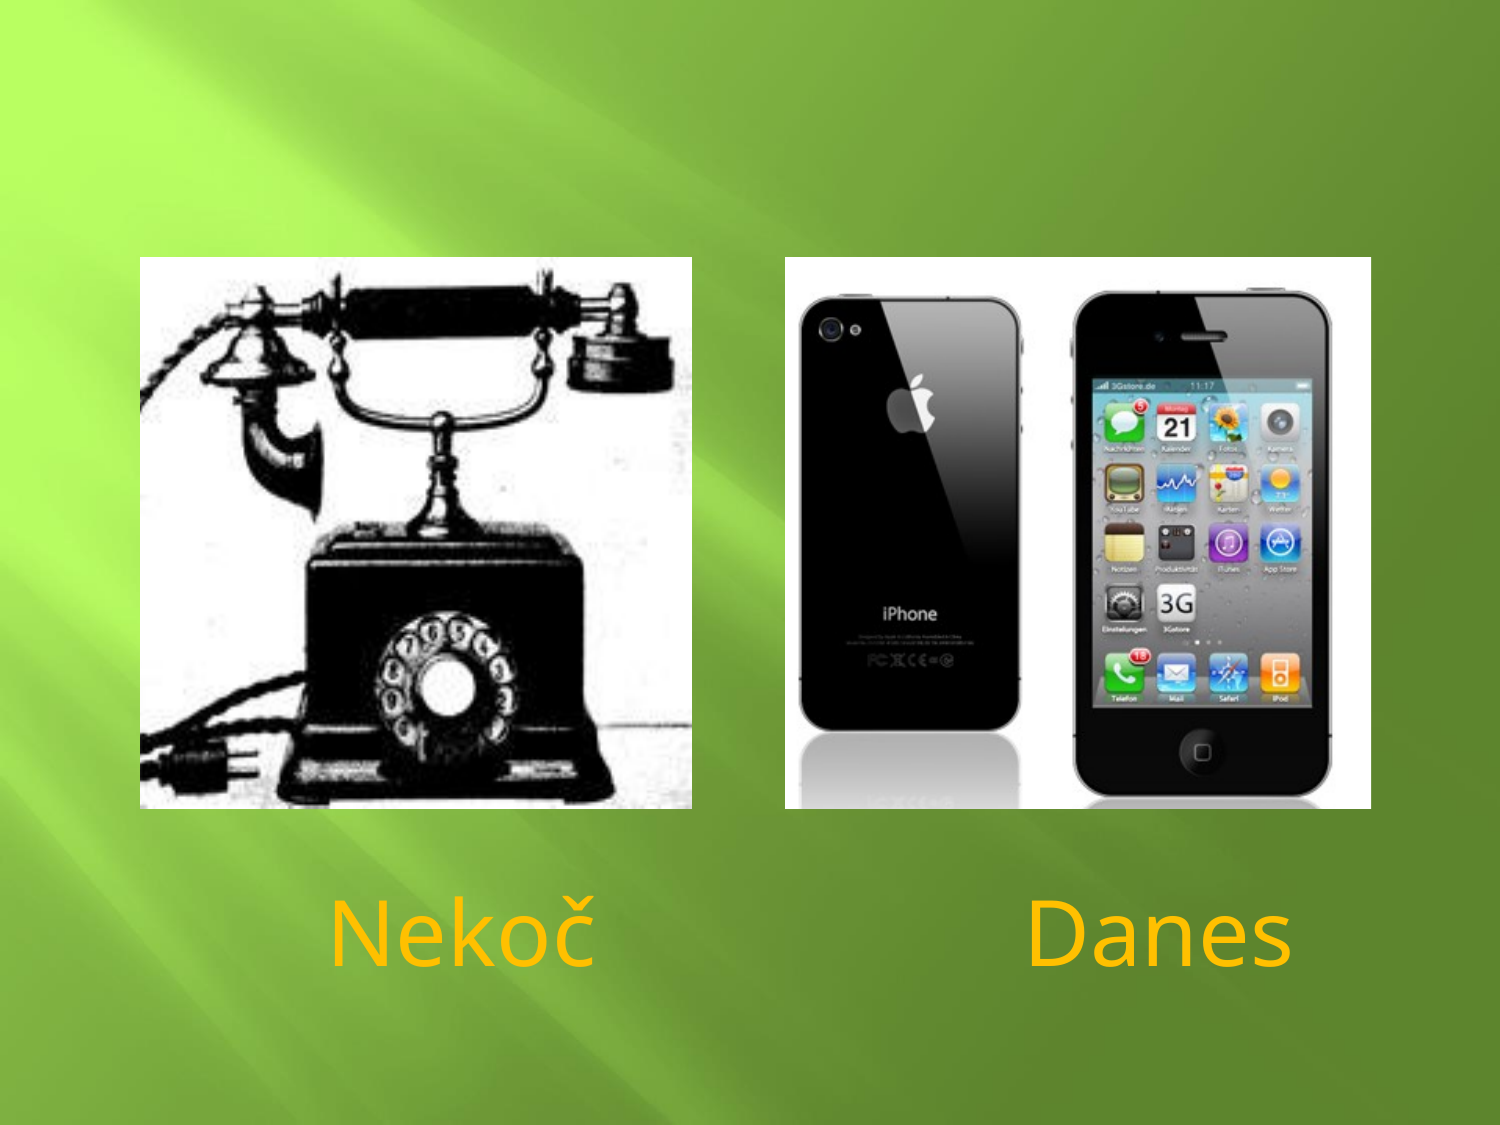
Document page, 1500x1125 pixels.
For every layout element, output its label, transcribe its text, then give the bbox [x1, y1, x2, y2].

list Nekoč Danes [75, 867, 1425, 1035]
picture [0, 0, 1500, 1125]
